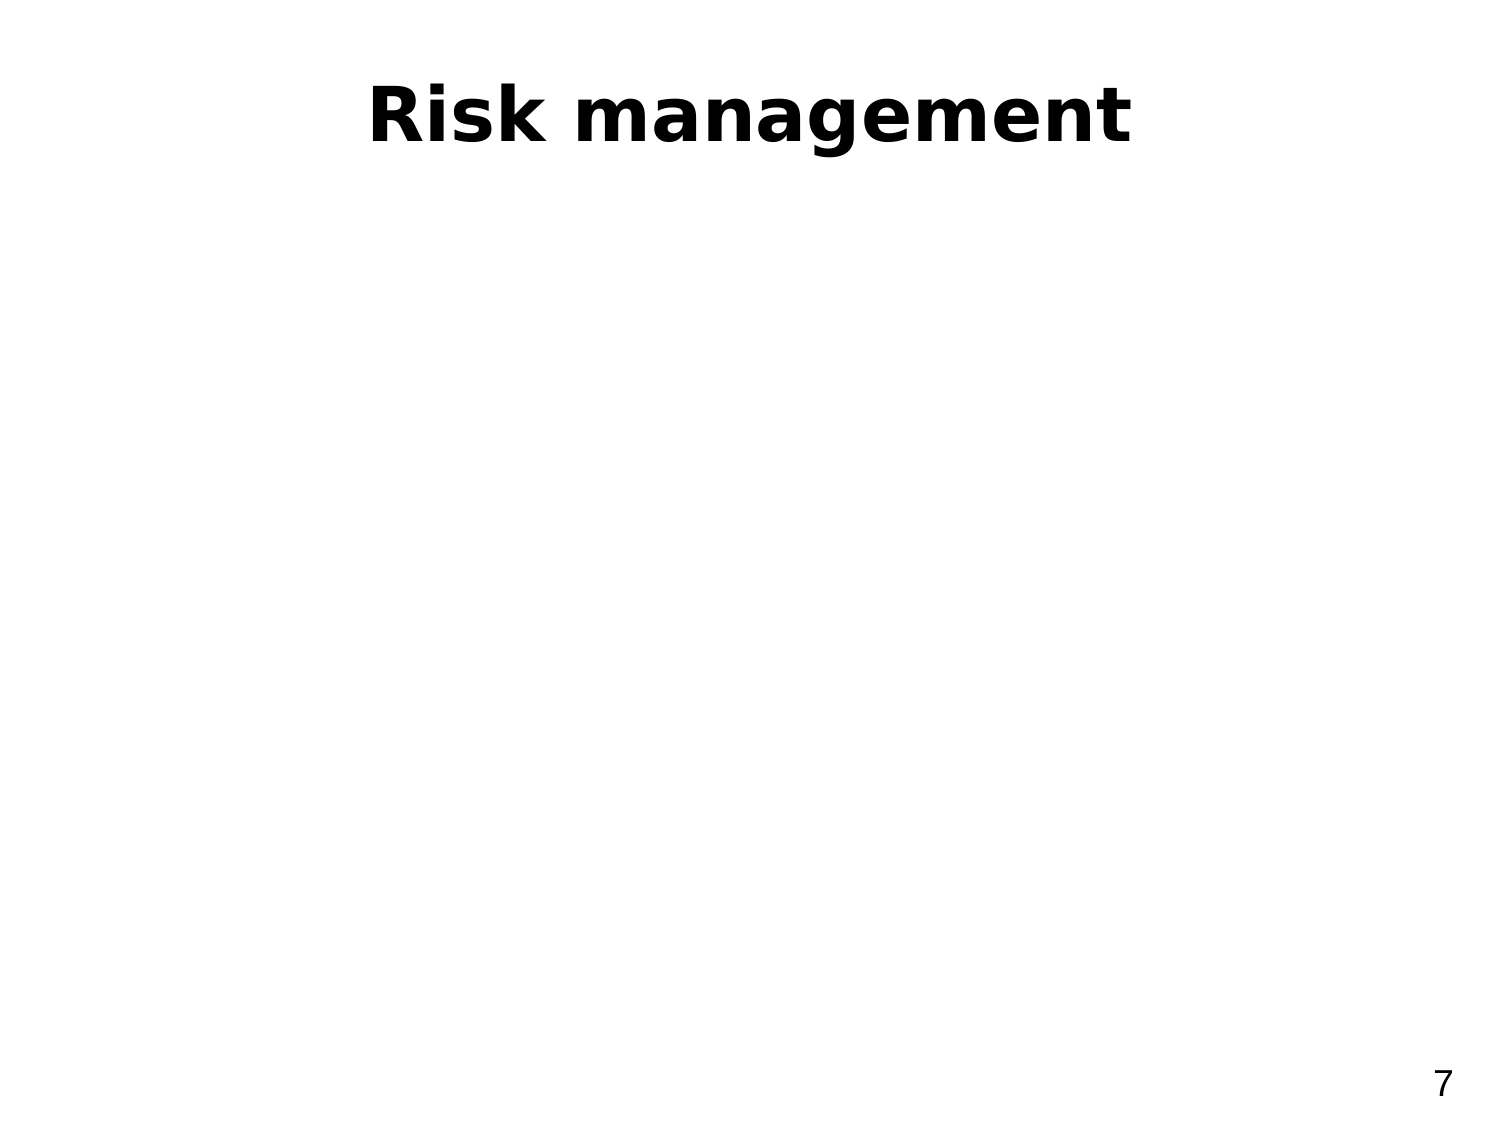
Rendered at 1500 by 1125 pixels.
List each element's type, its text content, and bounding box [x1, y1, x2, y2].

title Risk management [75, 44, 1425, 177]
